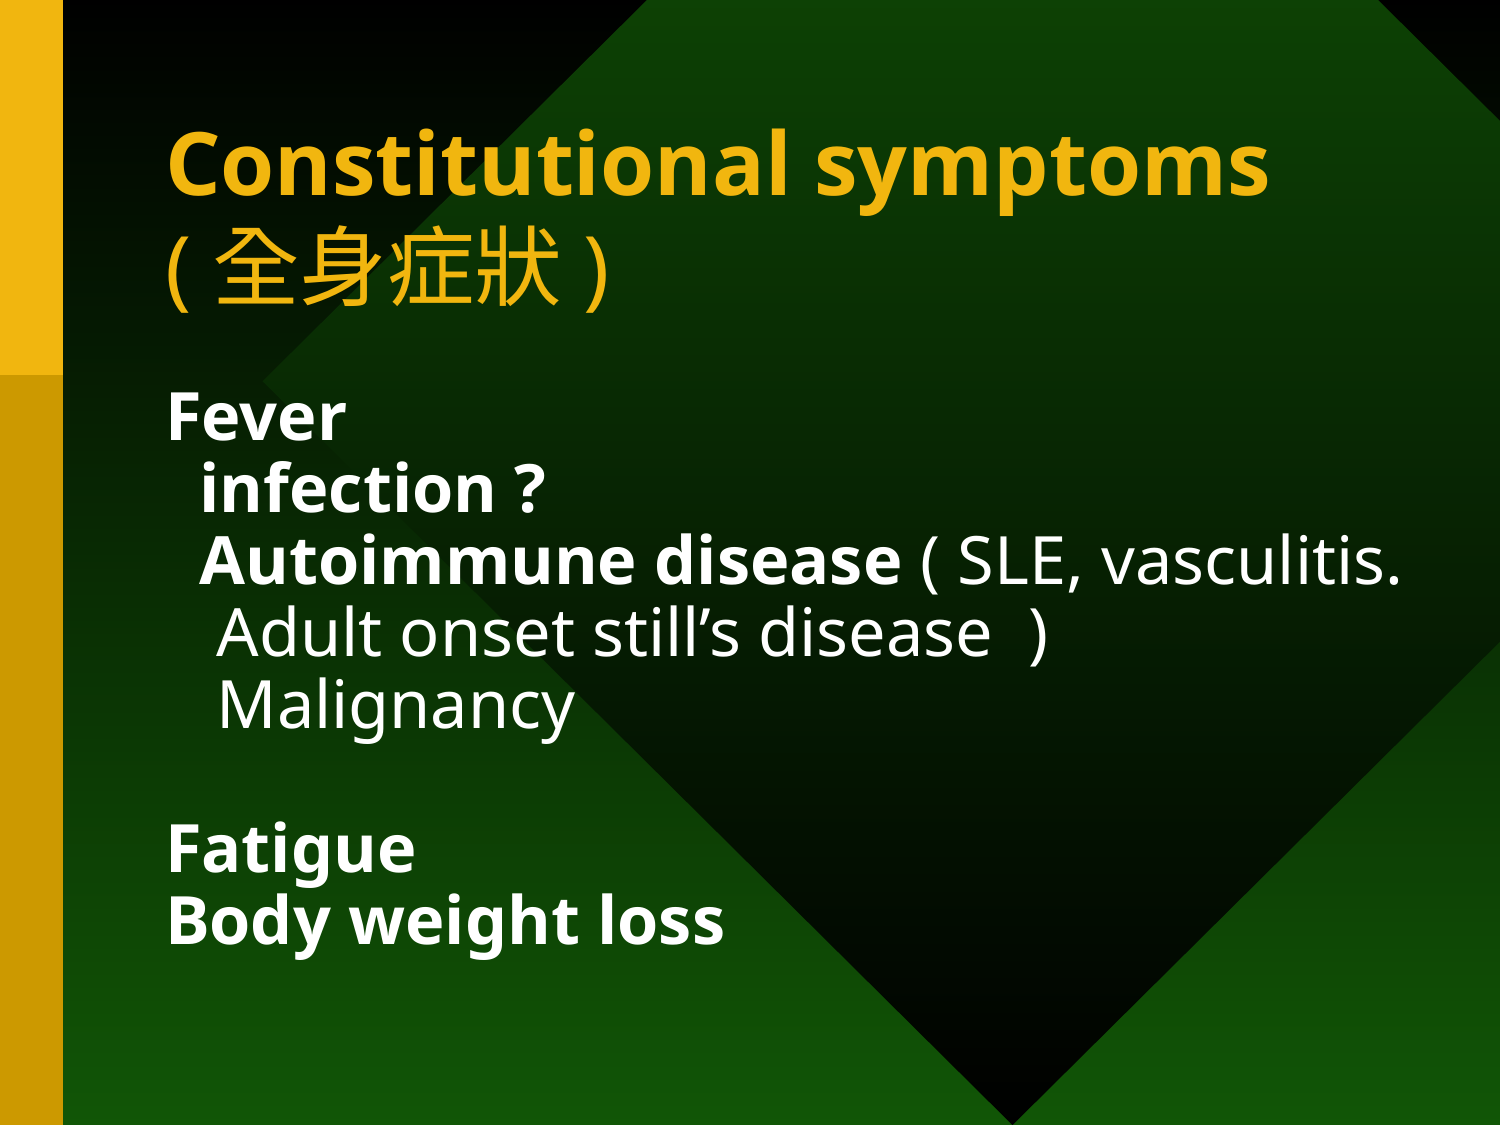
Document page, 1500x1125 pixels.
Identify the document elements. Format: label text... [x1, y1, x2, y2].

title Constitutional symptoms (全身症狀) [150, 99, 1388, 288]
list Fever infection ? Autoimmune disease ( SLE, vasculitis. Adult onset still’s disease ) Malignancy Fatigue Body weight loss [150, 375, 1450, 976]
